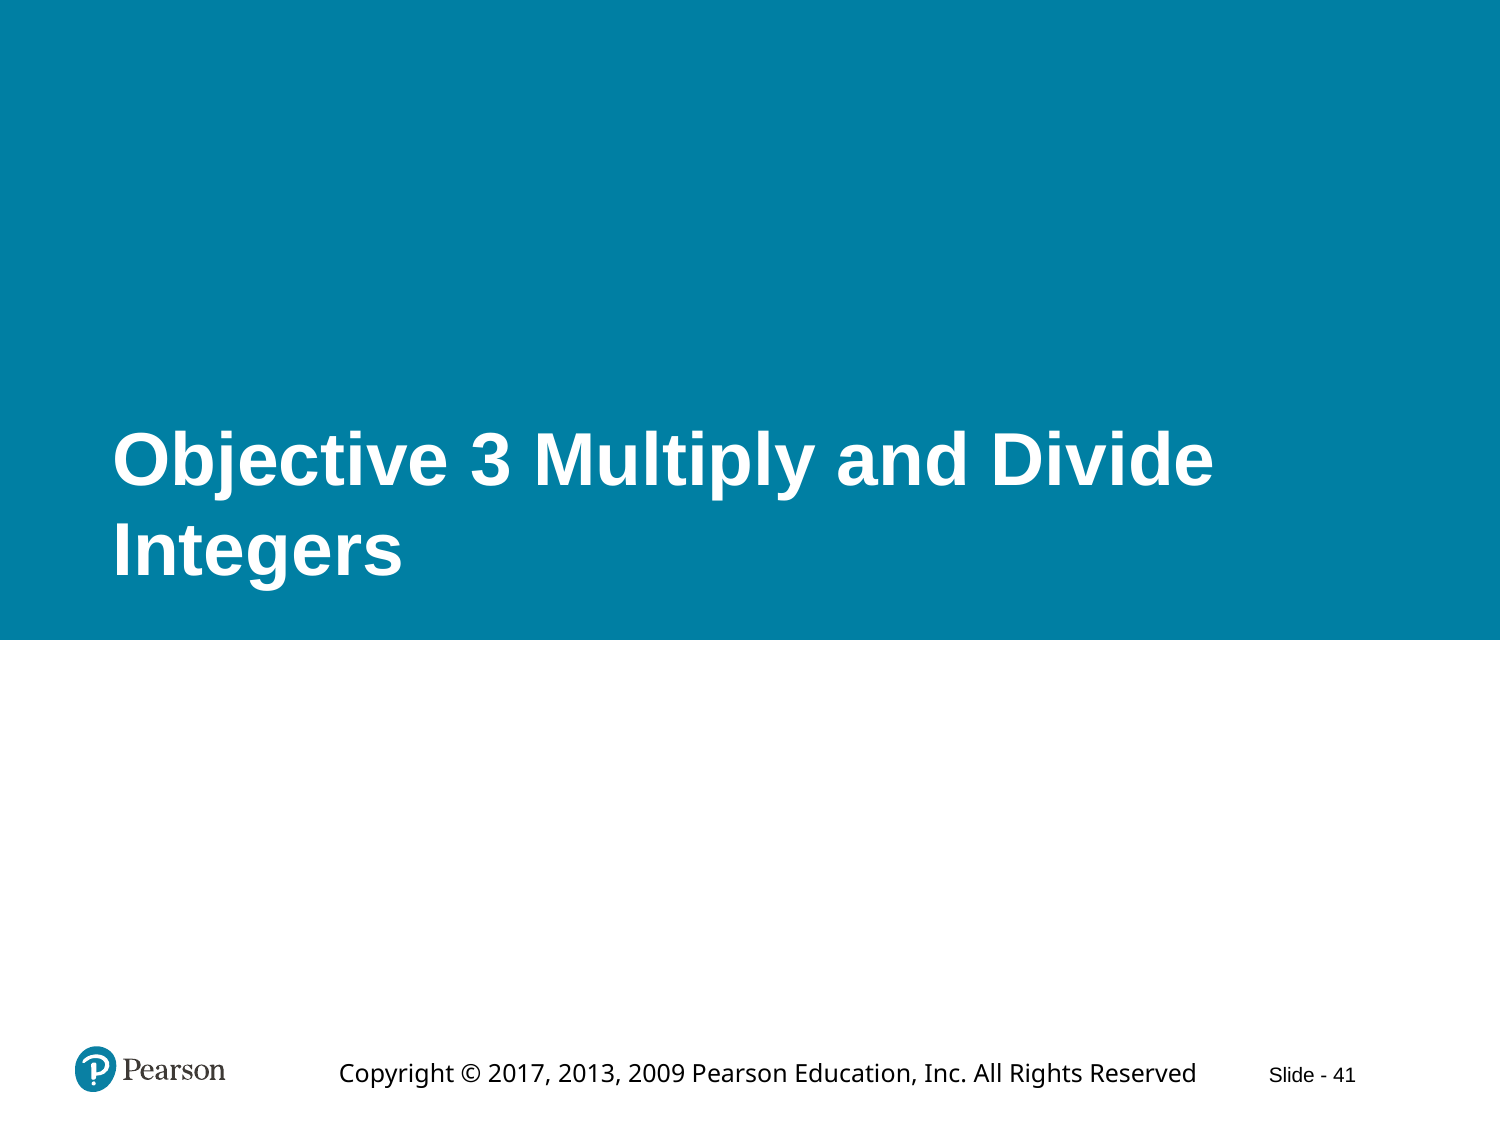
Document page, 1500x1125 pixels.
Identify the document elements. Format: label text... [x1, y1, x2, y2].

title Objective 3 Multiply and Divide Integers [112, 125, 1388, 591]
